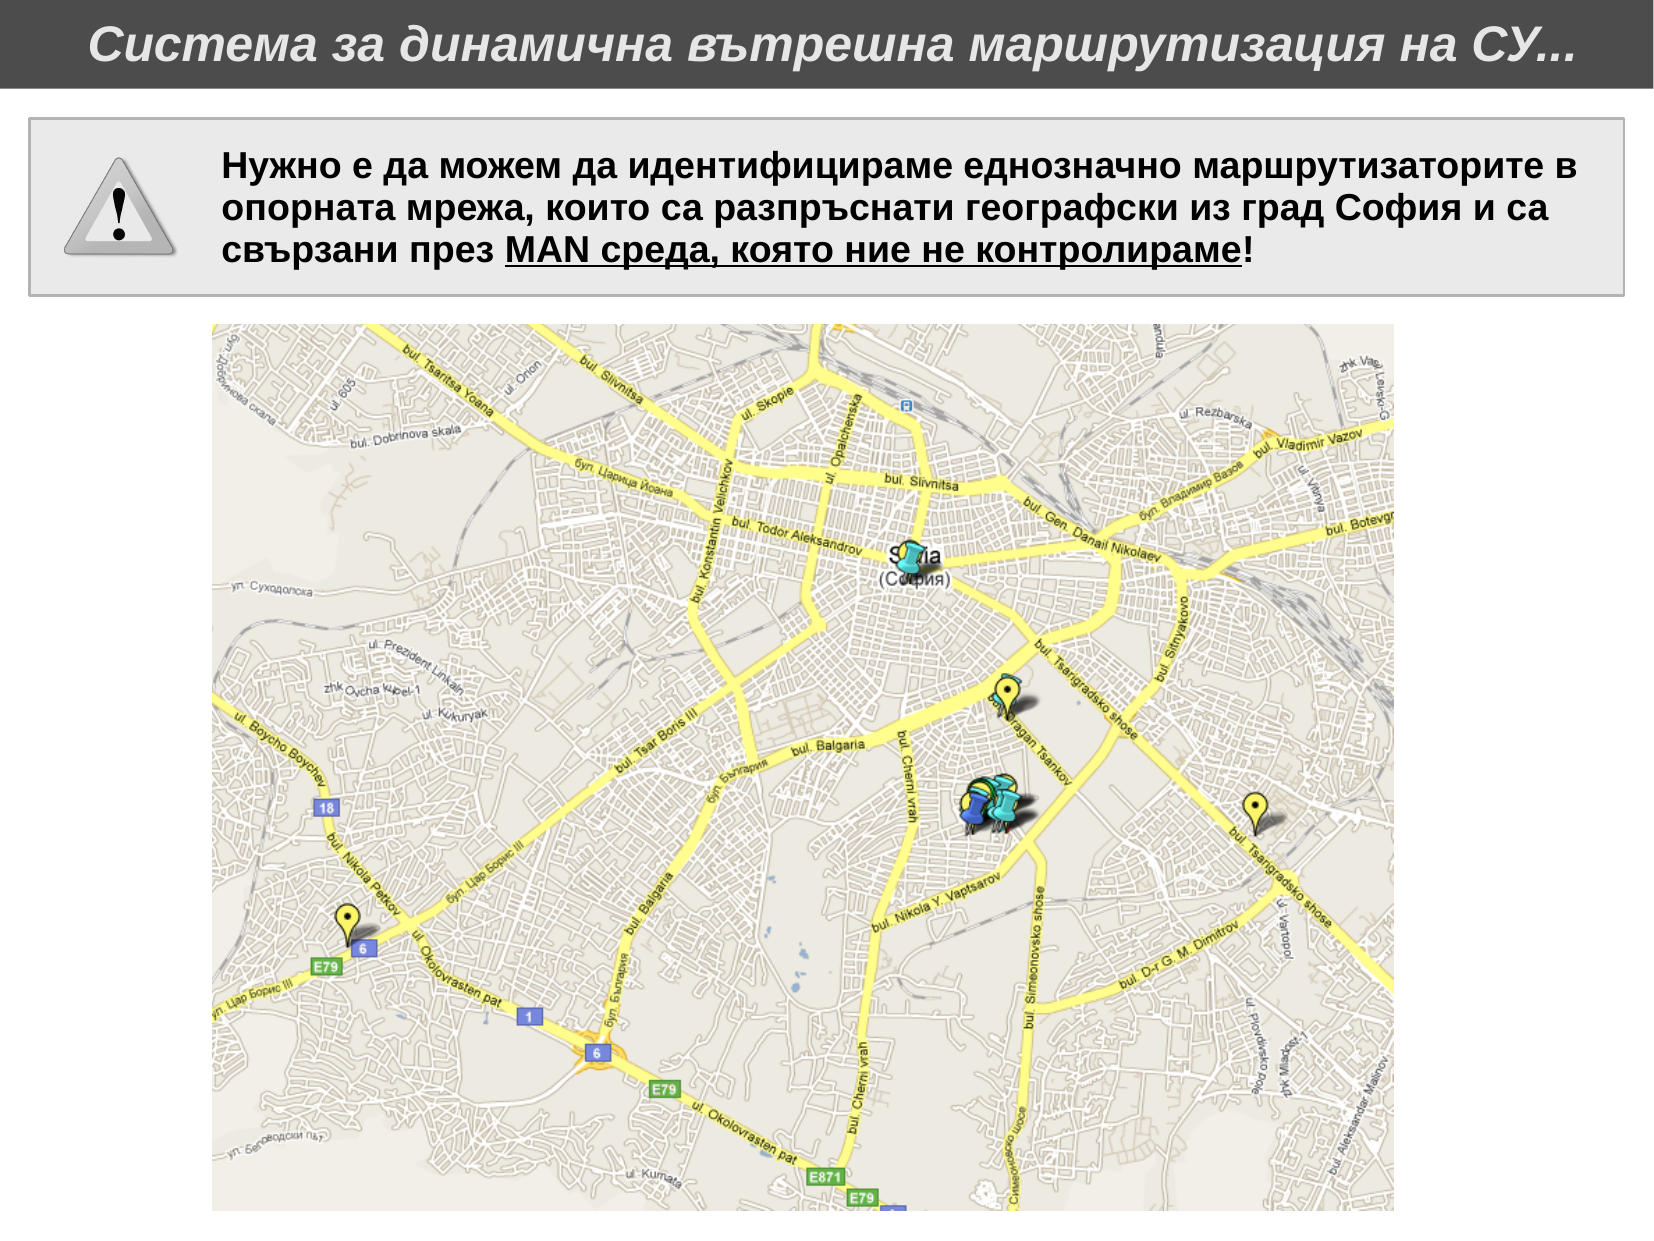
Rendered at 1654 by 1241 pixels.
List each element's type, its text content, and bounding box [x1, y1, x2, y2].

text_box Нужно е да можем да идентифицираме еднозначно маршрутизаторите в опорната мрежа, които са разпръснати географски из град София и са свързани през MAN среда, която ние не контролираме! [206, 137, 1595, 279]
text_box [0, 0, 1654, 89]
picture [212, 324, 1394, 1211]
text_box Система за динамична вътрешна маршрутизация на СУ... [72, 8, 1594, 80]
text_box [29, 118, 1625, 296]
